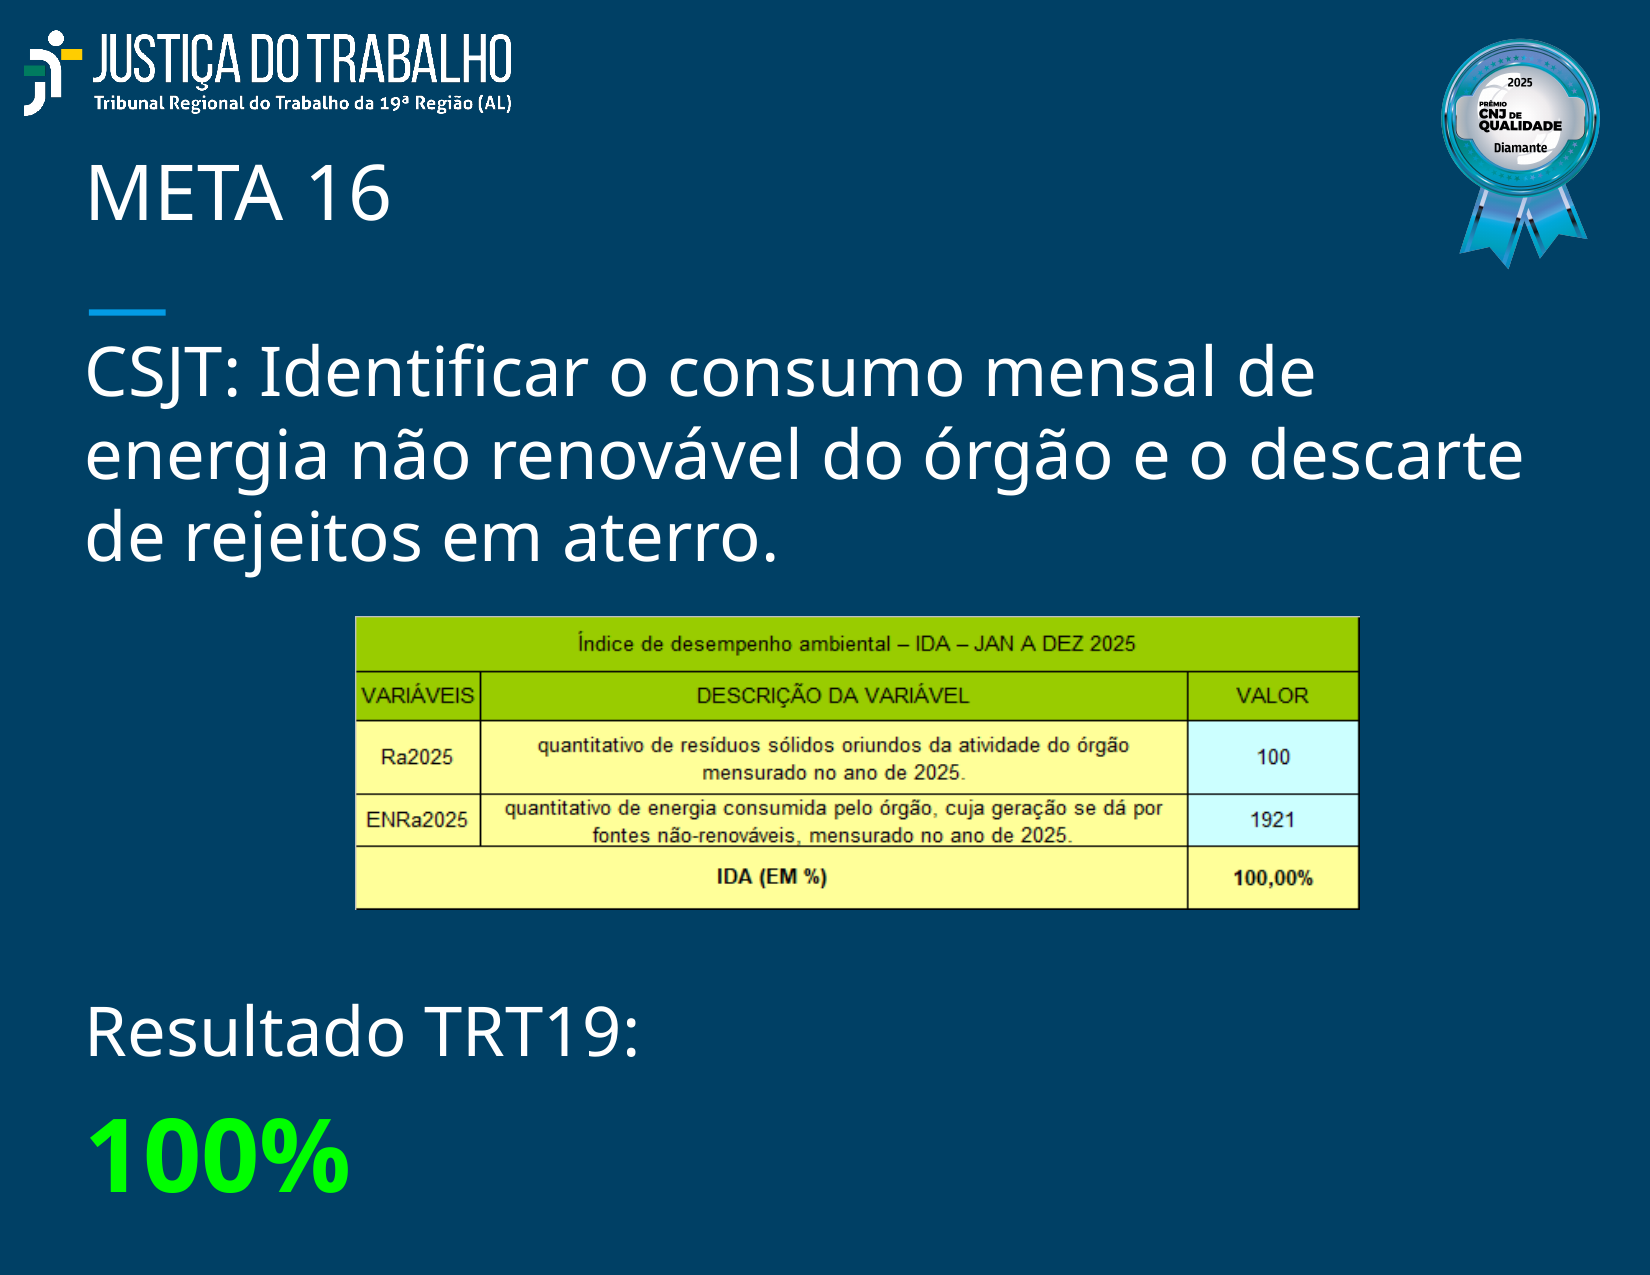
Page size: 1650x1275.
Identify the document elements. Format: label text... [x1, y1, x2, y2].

picture [355, 616, 1360, 910]
picture [1440, 37, 1601, 271]
picture [24, 30, 511, 116]
title META 16 CSJT: Identificar o consumo mensal de energia não renovável do órgão e o descarte de rejeitos em aterro. Resultado TRT19: 100% [66, 269, 1577, 1232]
